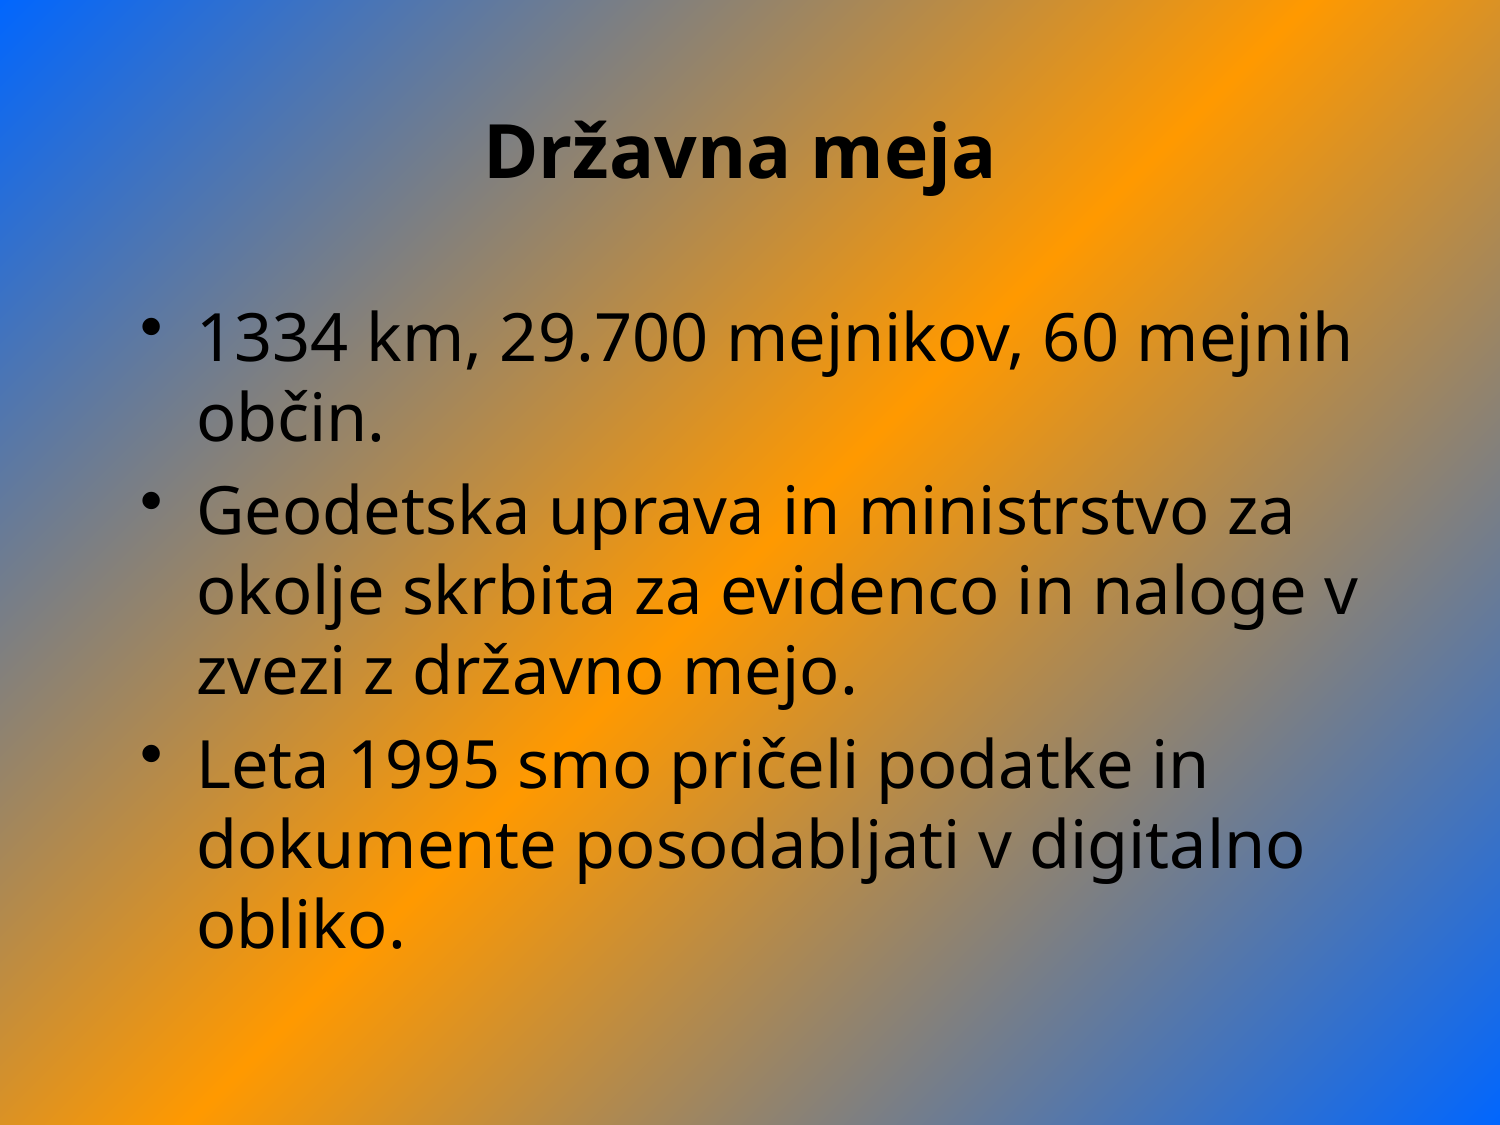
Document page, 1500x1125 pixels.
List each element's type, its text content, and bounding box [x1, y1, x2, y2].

list 1334 km, 29.700 mejnikov, 60 mejnih občin. Geodetska uprava in ministrstvo za okolje skrbita za evidenco in naloge v zvezi z državno mejo. Leta 1995 smo pričeli podatke in dokumente posodabljati v digitalno obliko. [125, 287, 1400, 963]
title Državna meja [112, 99, 1388, 288]
